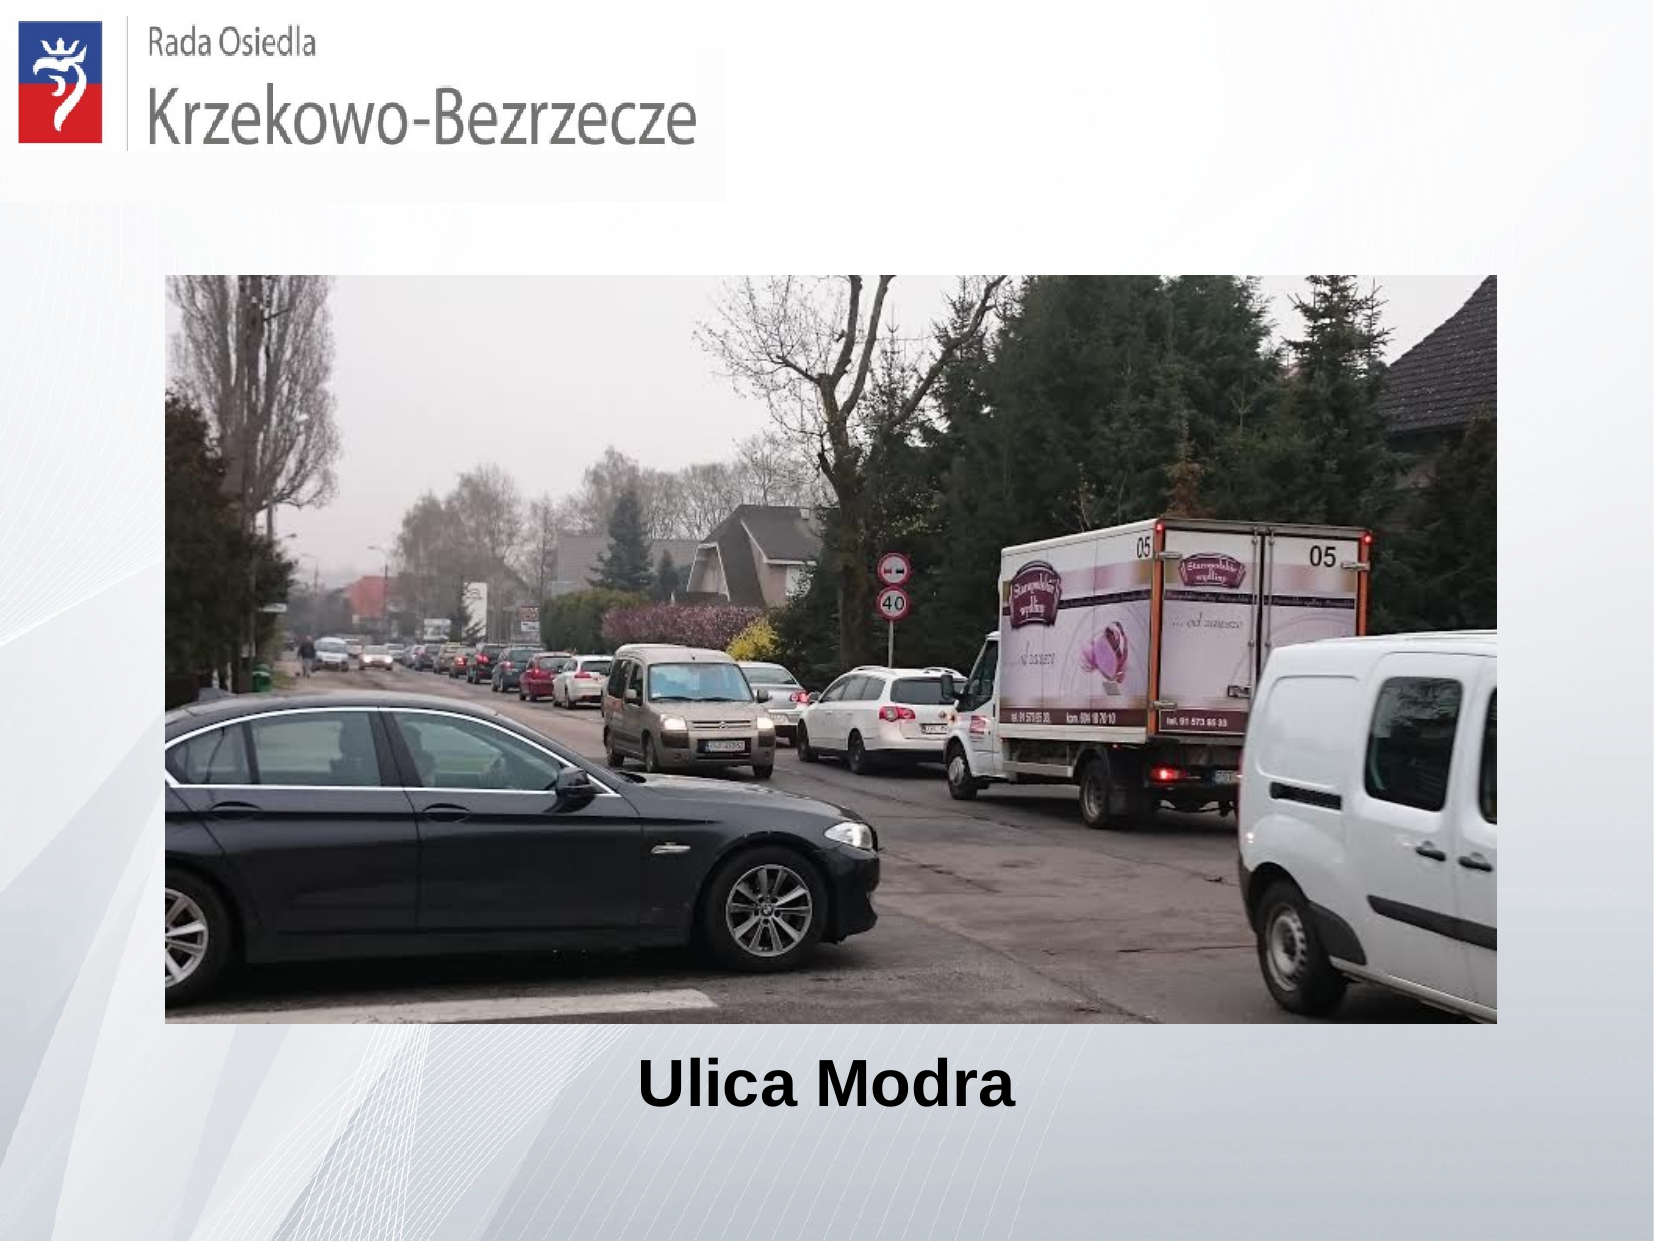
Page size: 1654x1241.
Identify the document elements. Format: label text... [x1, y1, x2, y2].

picture [0, 0, 1654, 1241]
title Ulica Modra [82, 980, 1571, 1188]
